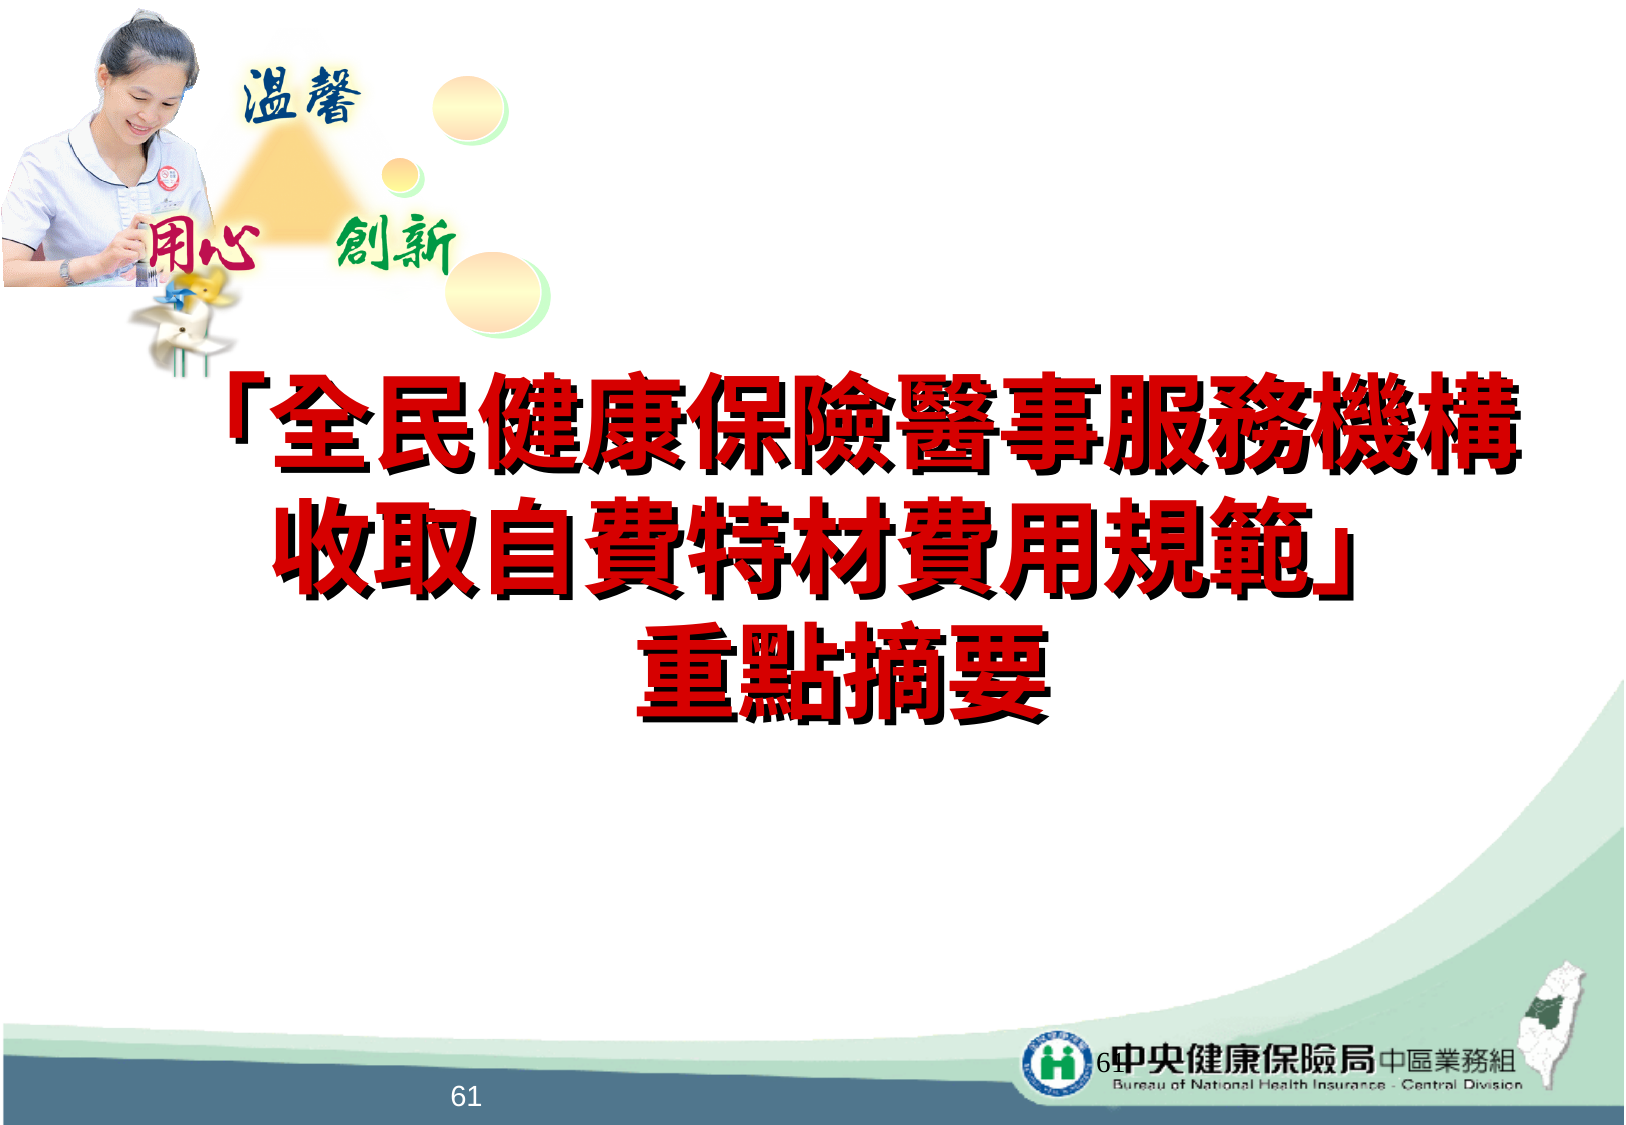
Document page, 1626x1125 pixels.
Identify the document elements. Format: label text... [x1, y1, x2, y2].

text_box [1081, 1023, 1596, 1099]
title 「全民健康保險醫事服務機構 收取自費特材費用規範」 重點摘要 [38, 308, 1625, 779]
text_box [435, 1065, 815, 1125]
